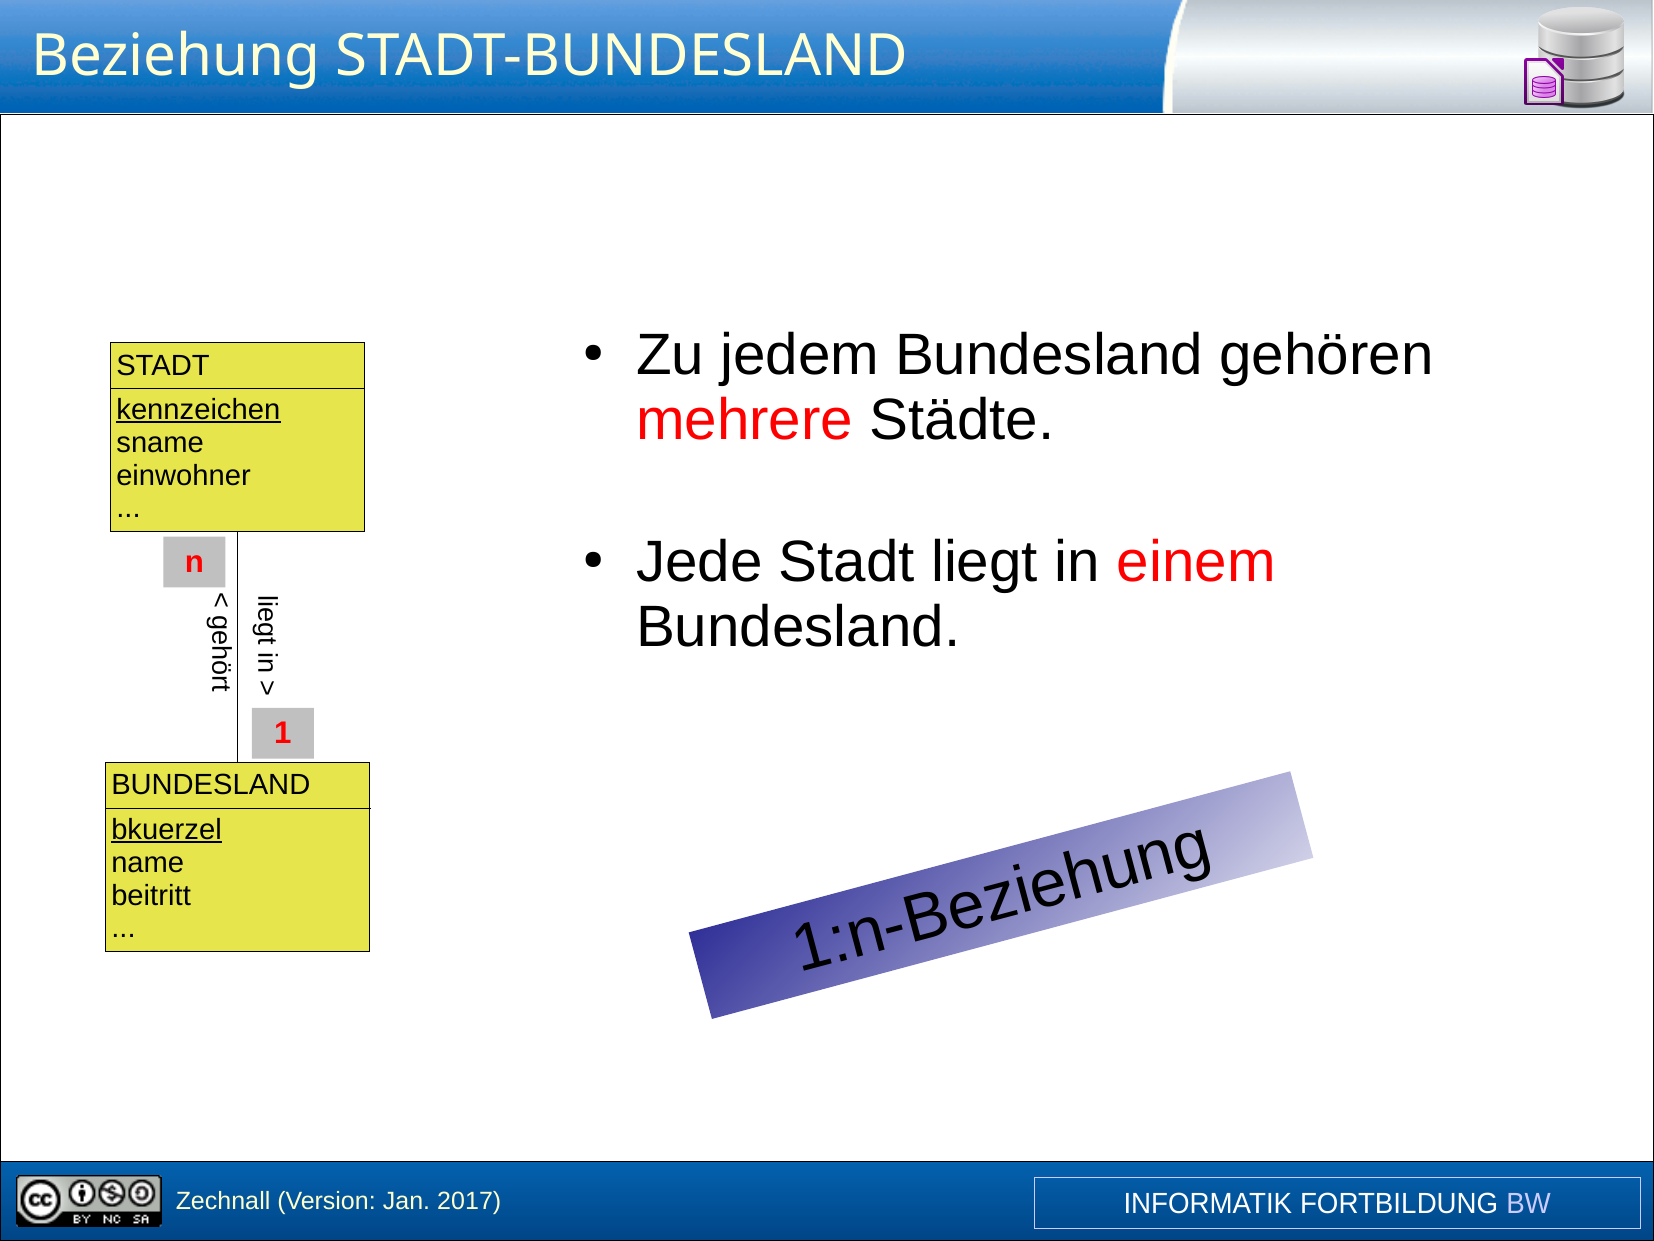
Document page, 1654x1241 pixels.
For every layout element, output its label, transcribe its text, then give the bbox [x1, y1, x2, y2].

text_box n [163, 536, 226, 588]
text_box STADT kennzeichen sname einwohner ... [110, 389, 365, 532]
picture [0, 0, 1654, 113]
picture [16, 1175, 162, 1227]
text_box 1 [251, 707, 314, 759]
list Zu jedem Bundesland gehören mehrere Städte. [565, 322, 1562, 522]
list Jede Stadt liegt in einem Bundesland. [565, 528, 1562, 729]
text_box 1:n-Beziehung [688, 771, 1314, 1019]
text_box liegt in > [231, 580, 291, 740]
title Beziehung STADT-BUNDESLAND [31, 14, 1151, 92]
text_box STADT kennzeichen sname einwohner ... [110, 342, 365, 388]
text_box BUNDESLAND bkuerzel name beitritt ... [105, 762, 370, 952]
text_box < gehört [185, 577, 245, 737]
